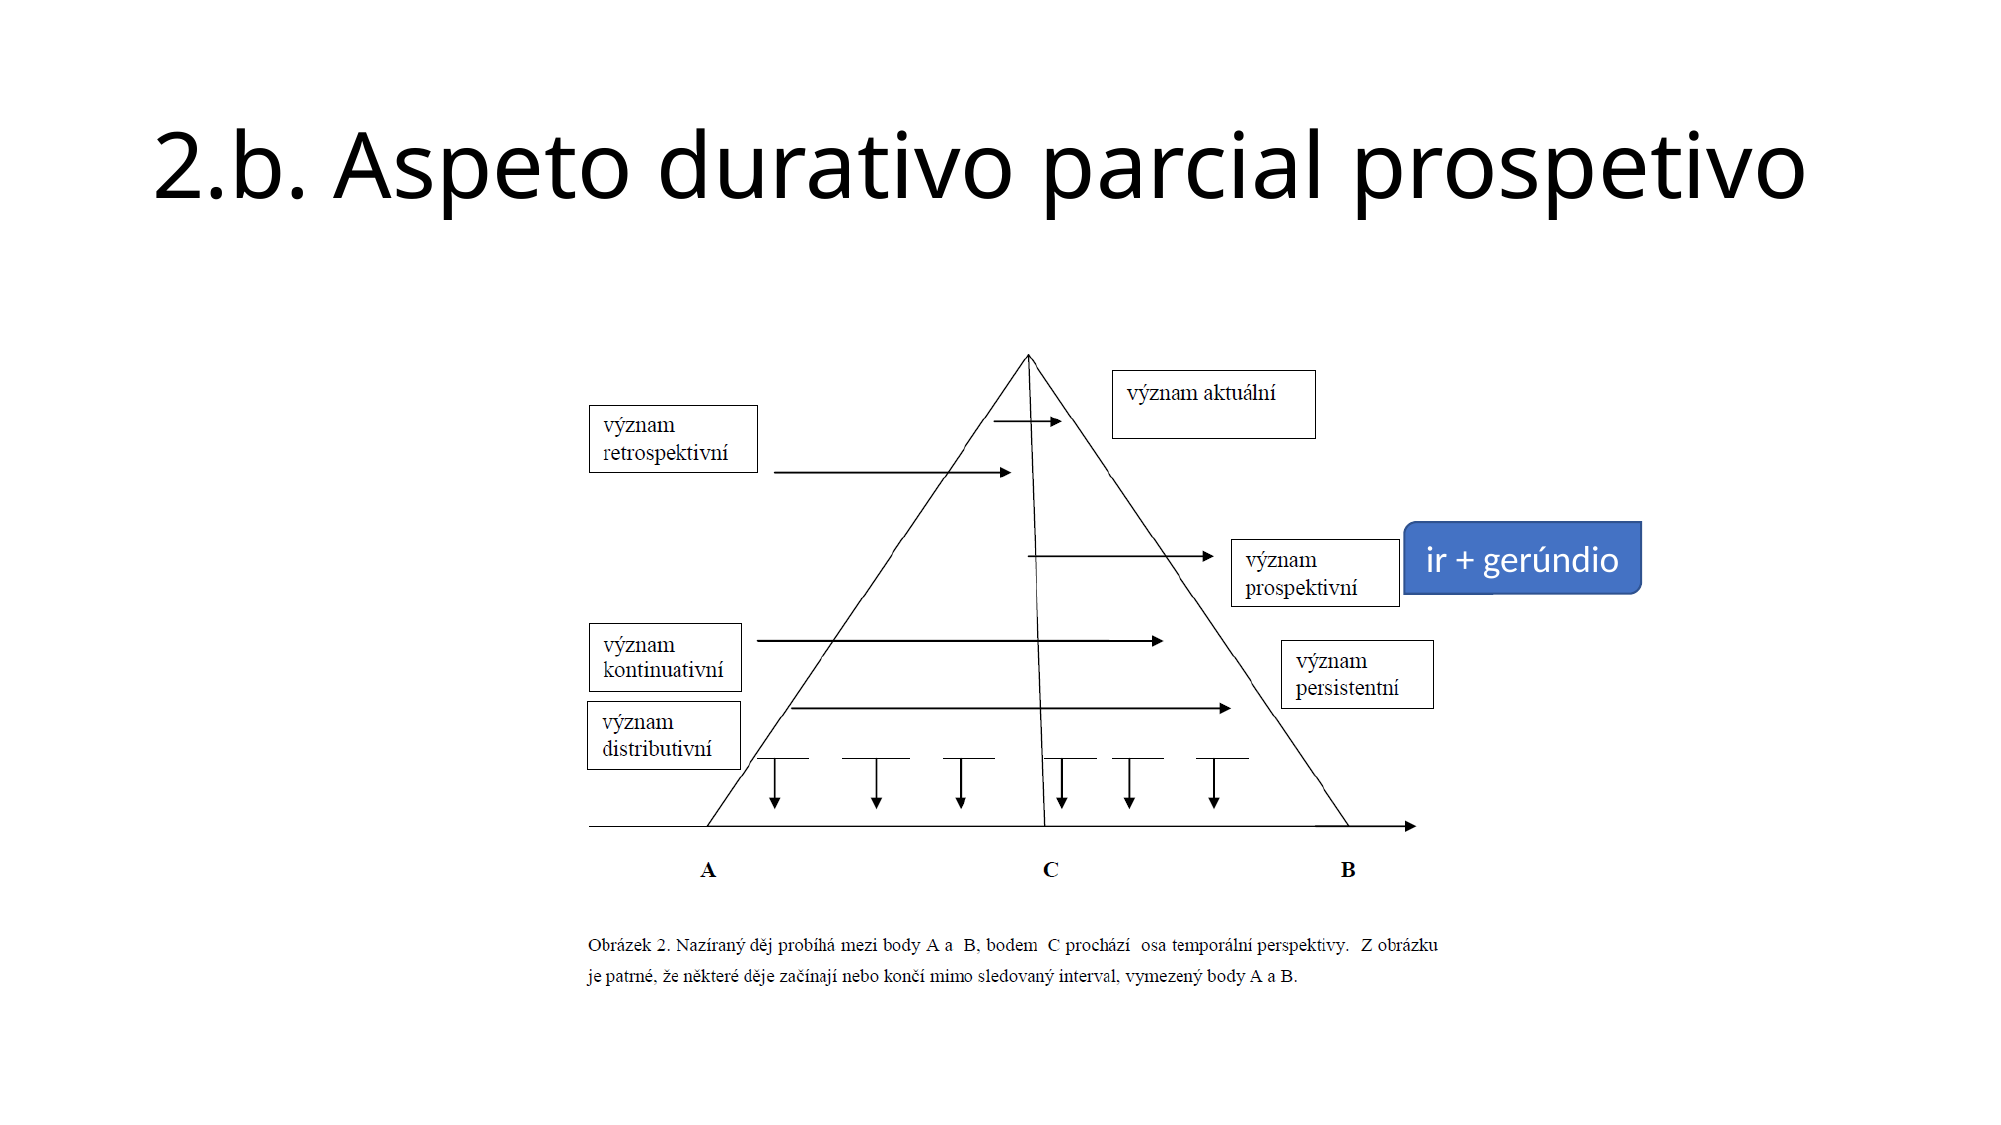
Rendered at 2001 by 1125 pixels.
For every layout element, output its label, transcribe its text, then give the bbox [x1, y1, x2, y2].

title 2.b. Aspeto durativo parcial prospetivo [137, 59, 1863, 278]
text_box ir + gerúndio [1404, 522, 1642, 594]
picture [534, 299, 1466, 1014]
